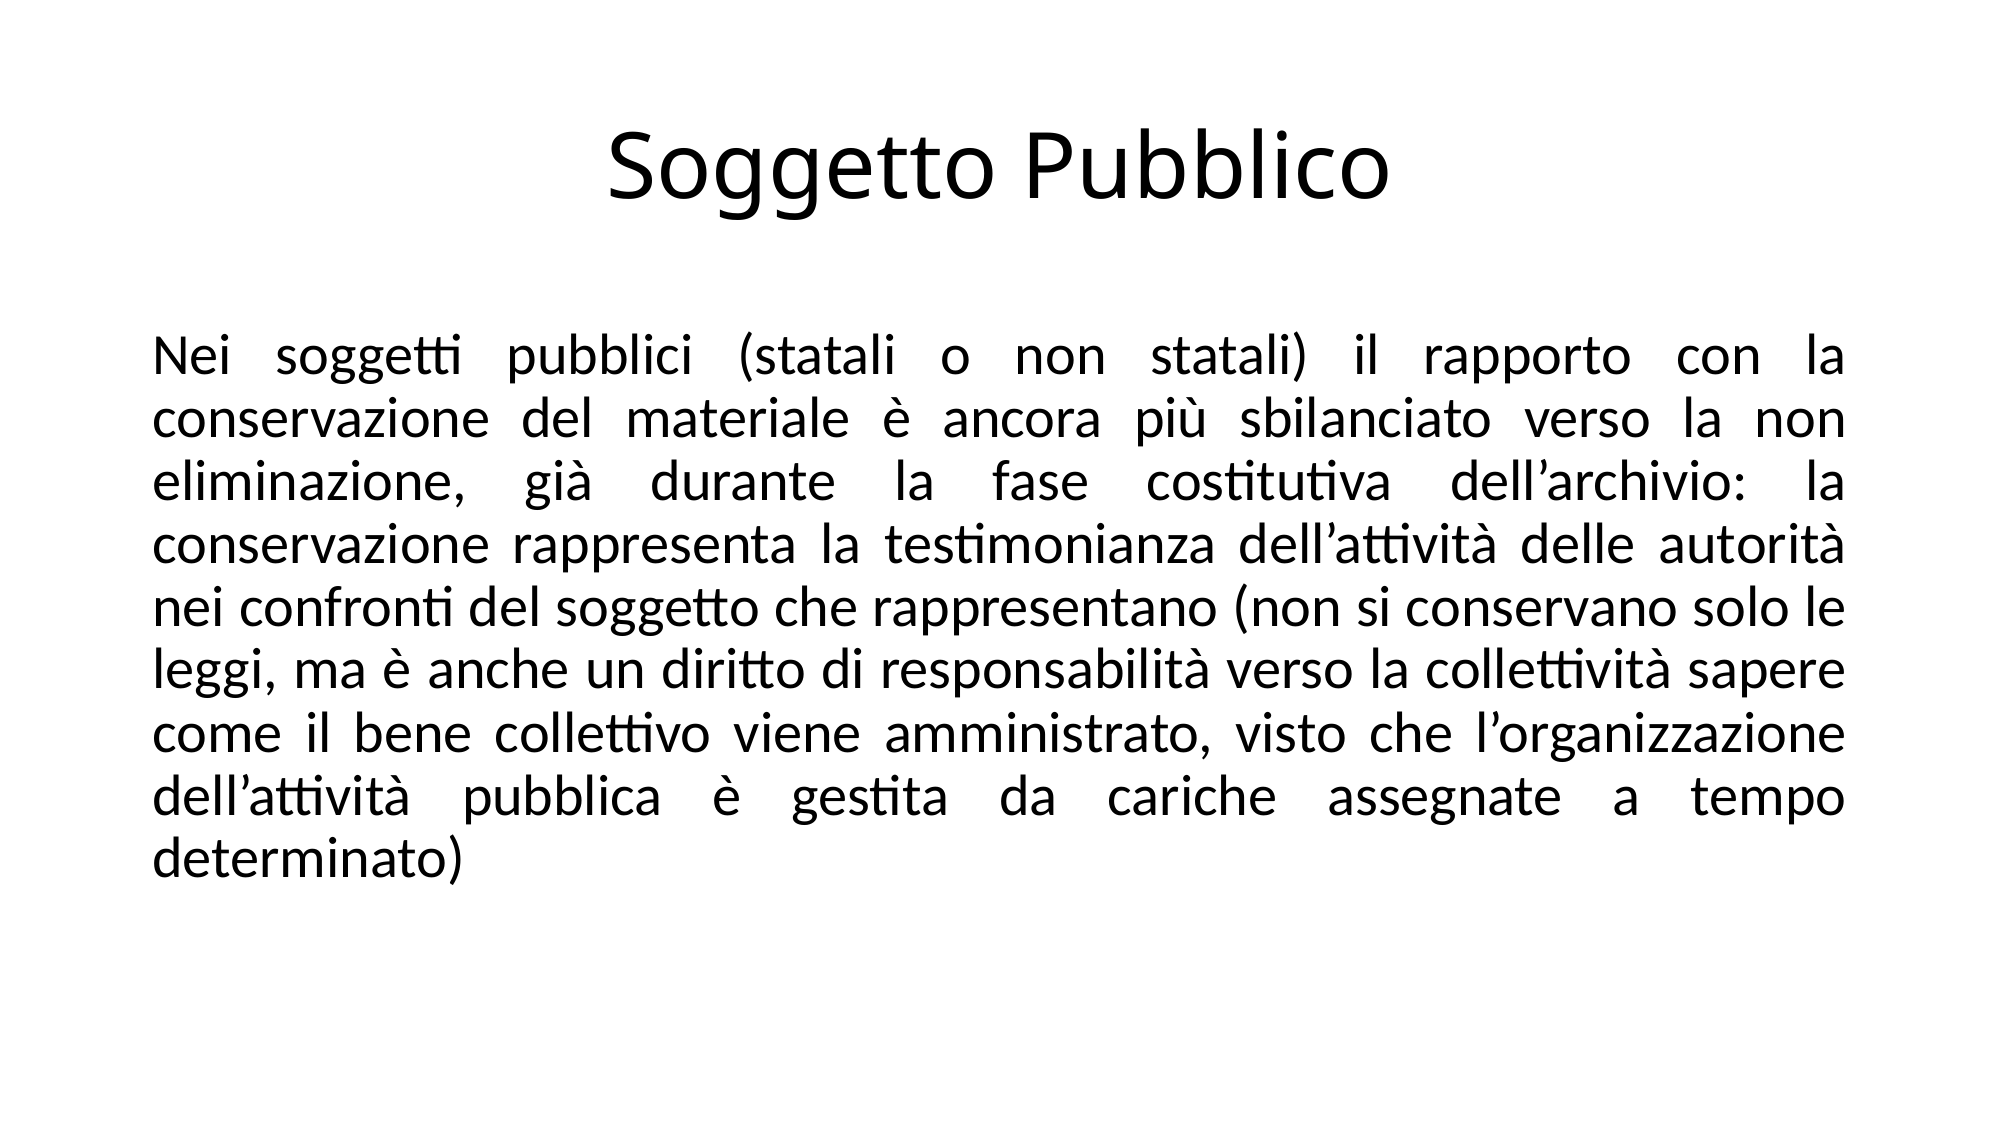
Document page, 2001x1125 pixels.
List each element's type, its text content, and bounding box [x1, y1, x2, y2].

list Nei soggetti pubblici (statali o non statali) il rapporto con la conservazione del materiale è ancora più sbilanciato verso la non eliminazione, già durante la fase costitutiva dell’archivio: la conservazione rappresenta la testimonianza dell’attività delle autorità nei confronti del soggetto che rappresentano (non si conservano solo le leggi, ma è anche un diritto di responsabilità verso la collettività sapere come il bene collettivo viene amministrato, visto che l’organizzazione dell’attività pubblica è gestita da cariche assegnate a tempo determinato) [137, 316, 1863, 1014]
title Soggetto Pubblico [137, 59, 1863, 278]
